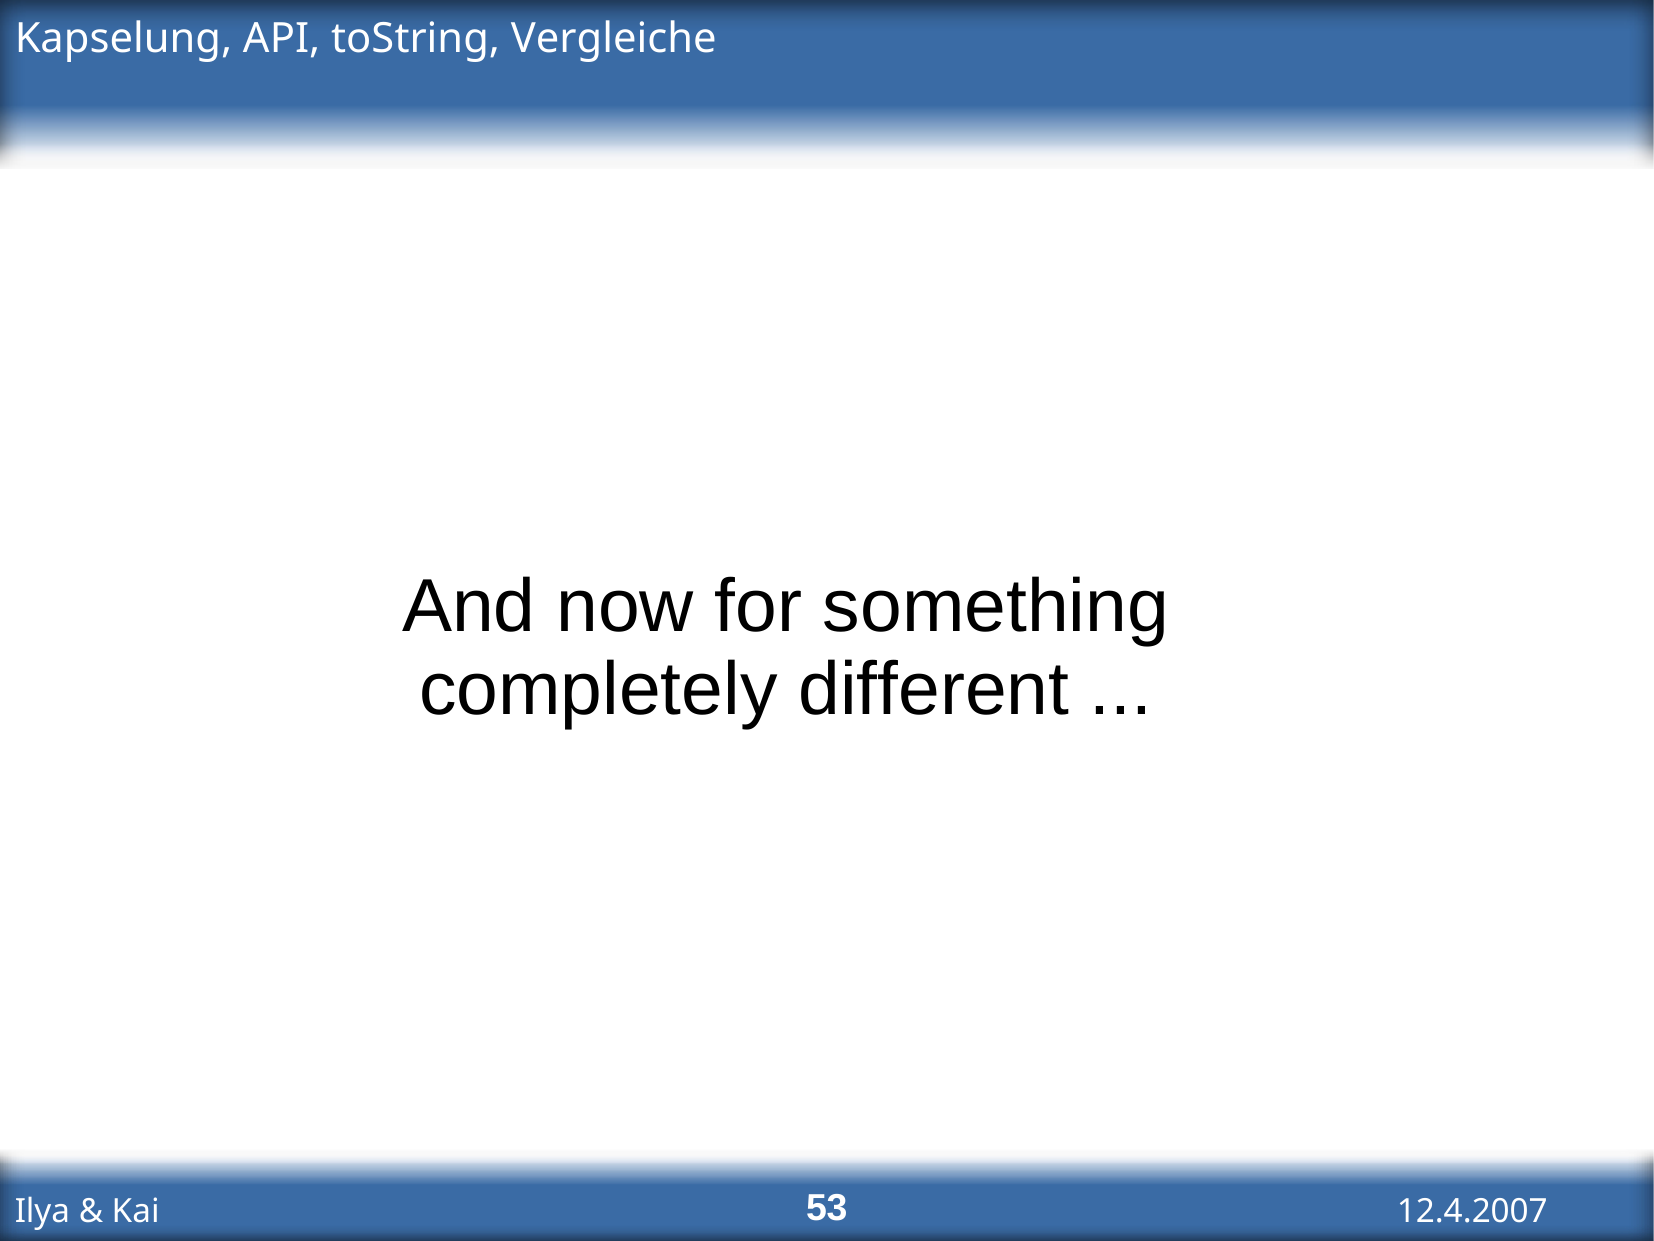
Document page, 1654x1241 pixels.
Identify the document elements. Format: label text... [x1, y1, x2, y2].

picture [0, 0, 1654, 169]
text_box And now for something completely different ... [387, 555, 1266, 758]
picture [0, 1149, 1654, 1241]
